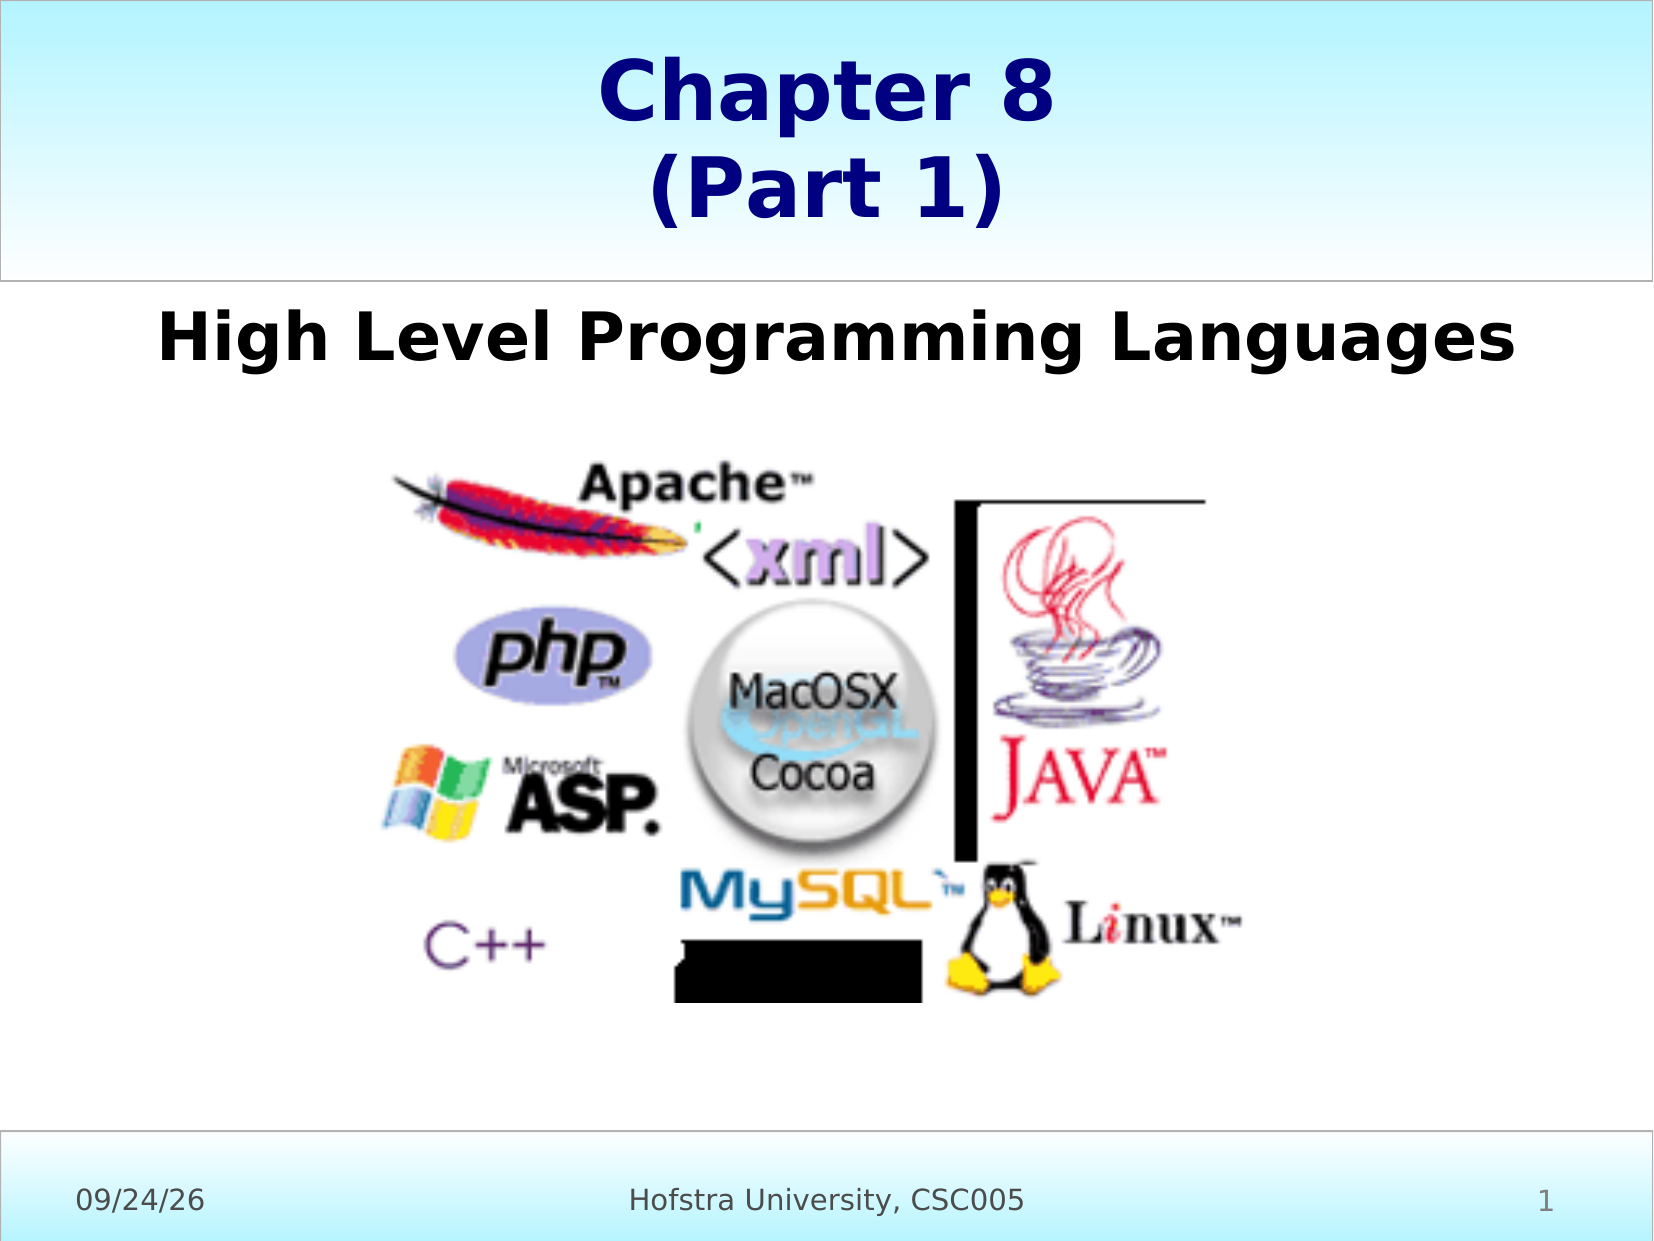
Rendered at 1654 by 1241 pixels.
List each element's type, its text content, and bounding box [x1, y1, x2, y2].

subtitle High Level Programming Languages [31, 245, 1570, 429]
title Chapter 8 (Part 1) [78, 42, 1576, 237]
picture [373, 446, 1252, 1003]
